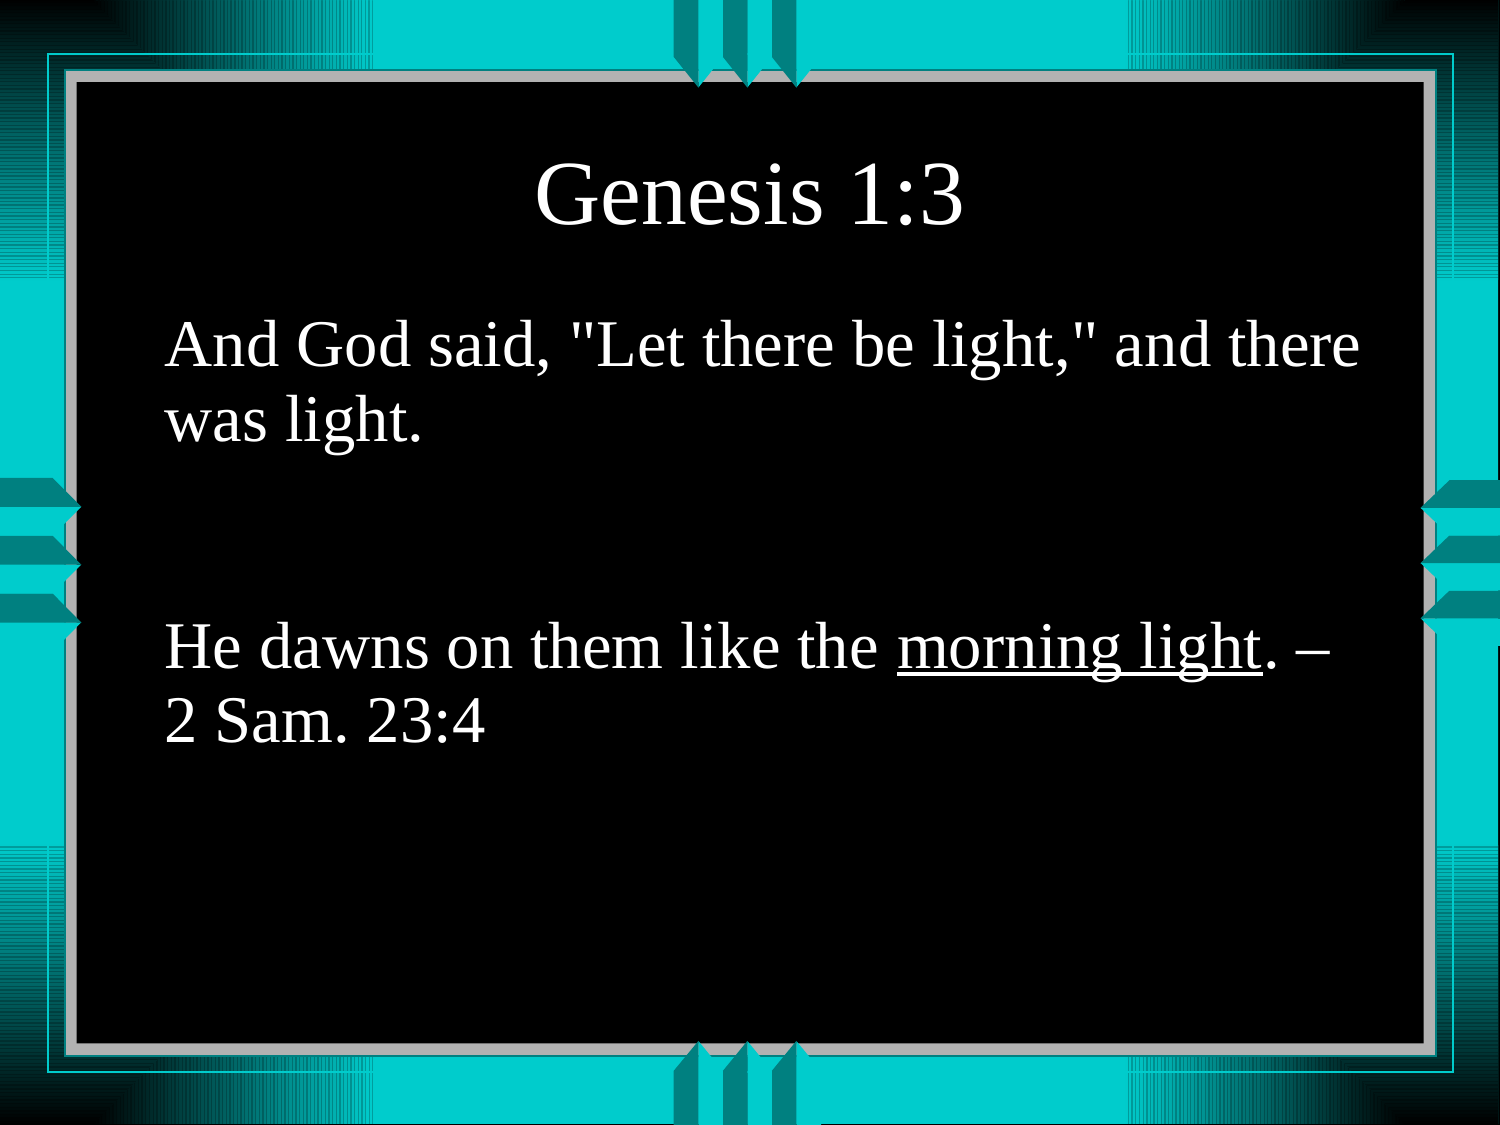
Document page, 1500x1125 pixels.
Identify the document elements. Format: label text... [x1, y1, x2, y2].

text_box He dawns on them like the morning light. – 2 Sam. 23:4 [150, 601, 1388, 839]
title Genesis 1:3 [112, 99, 1388, 288]
text_box And God said, "Let there be light," and there was light. [150, 299, 1388, 537]
